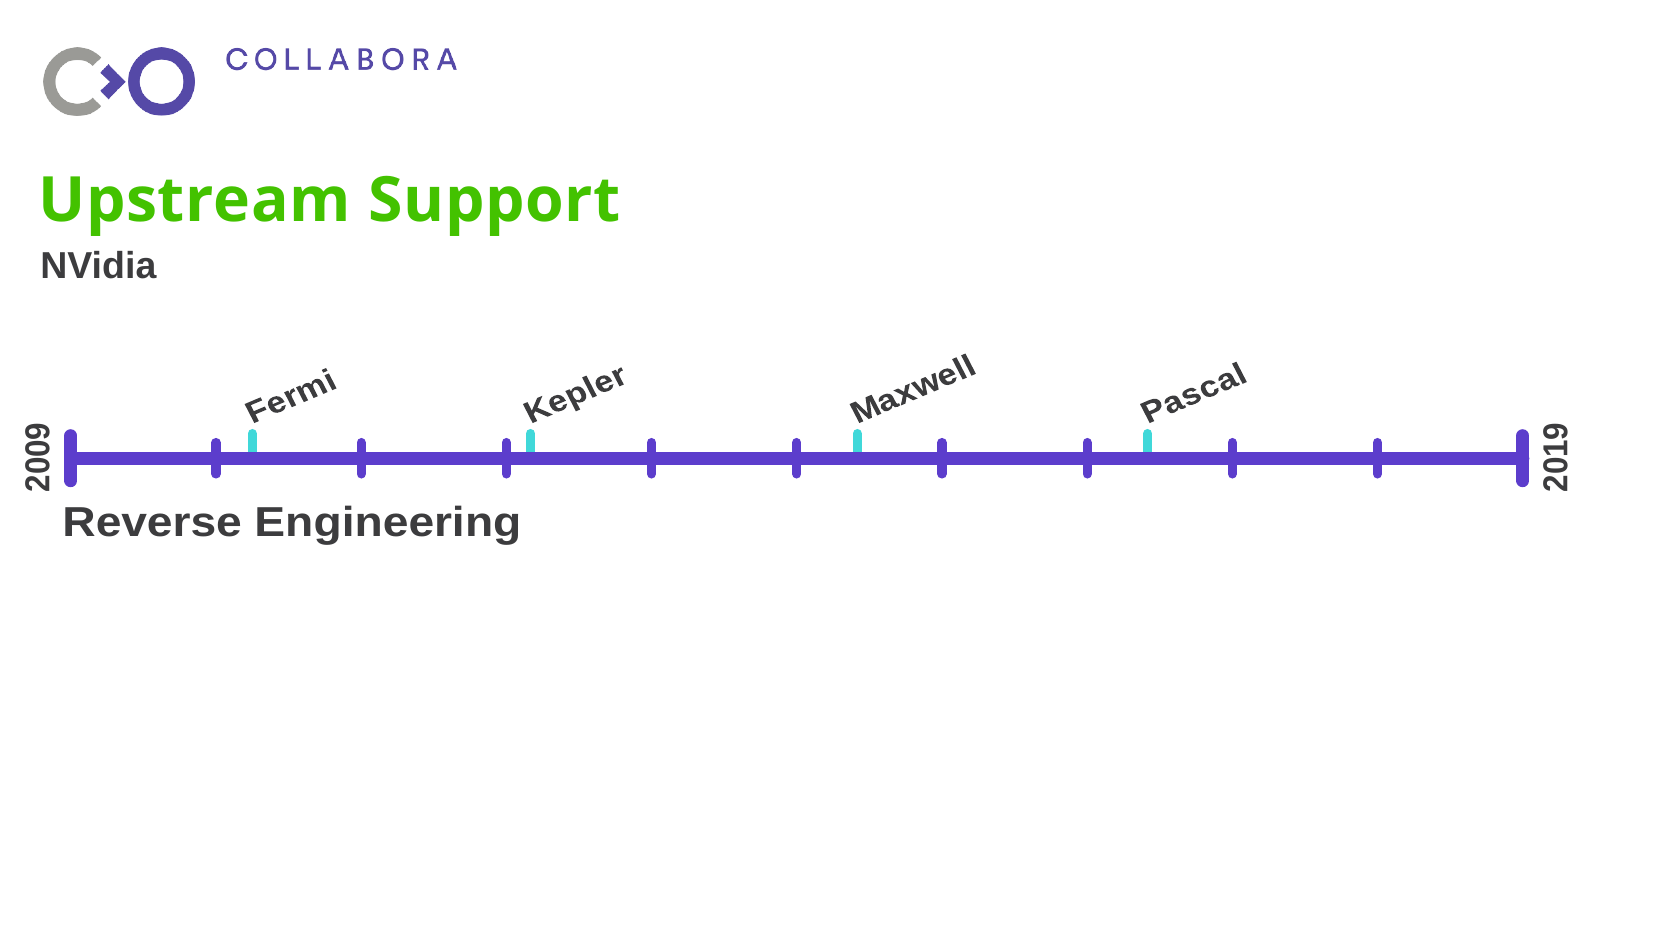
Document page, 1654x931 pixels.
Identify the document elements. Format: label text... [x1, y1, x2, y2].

picture [3, 233, 1654, 571]
title Upstream Support [38, 159, 1614, 216]
picture [43, 47, 457, 116]
